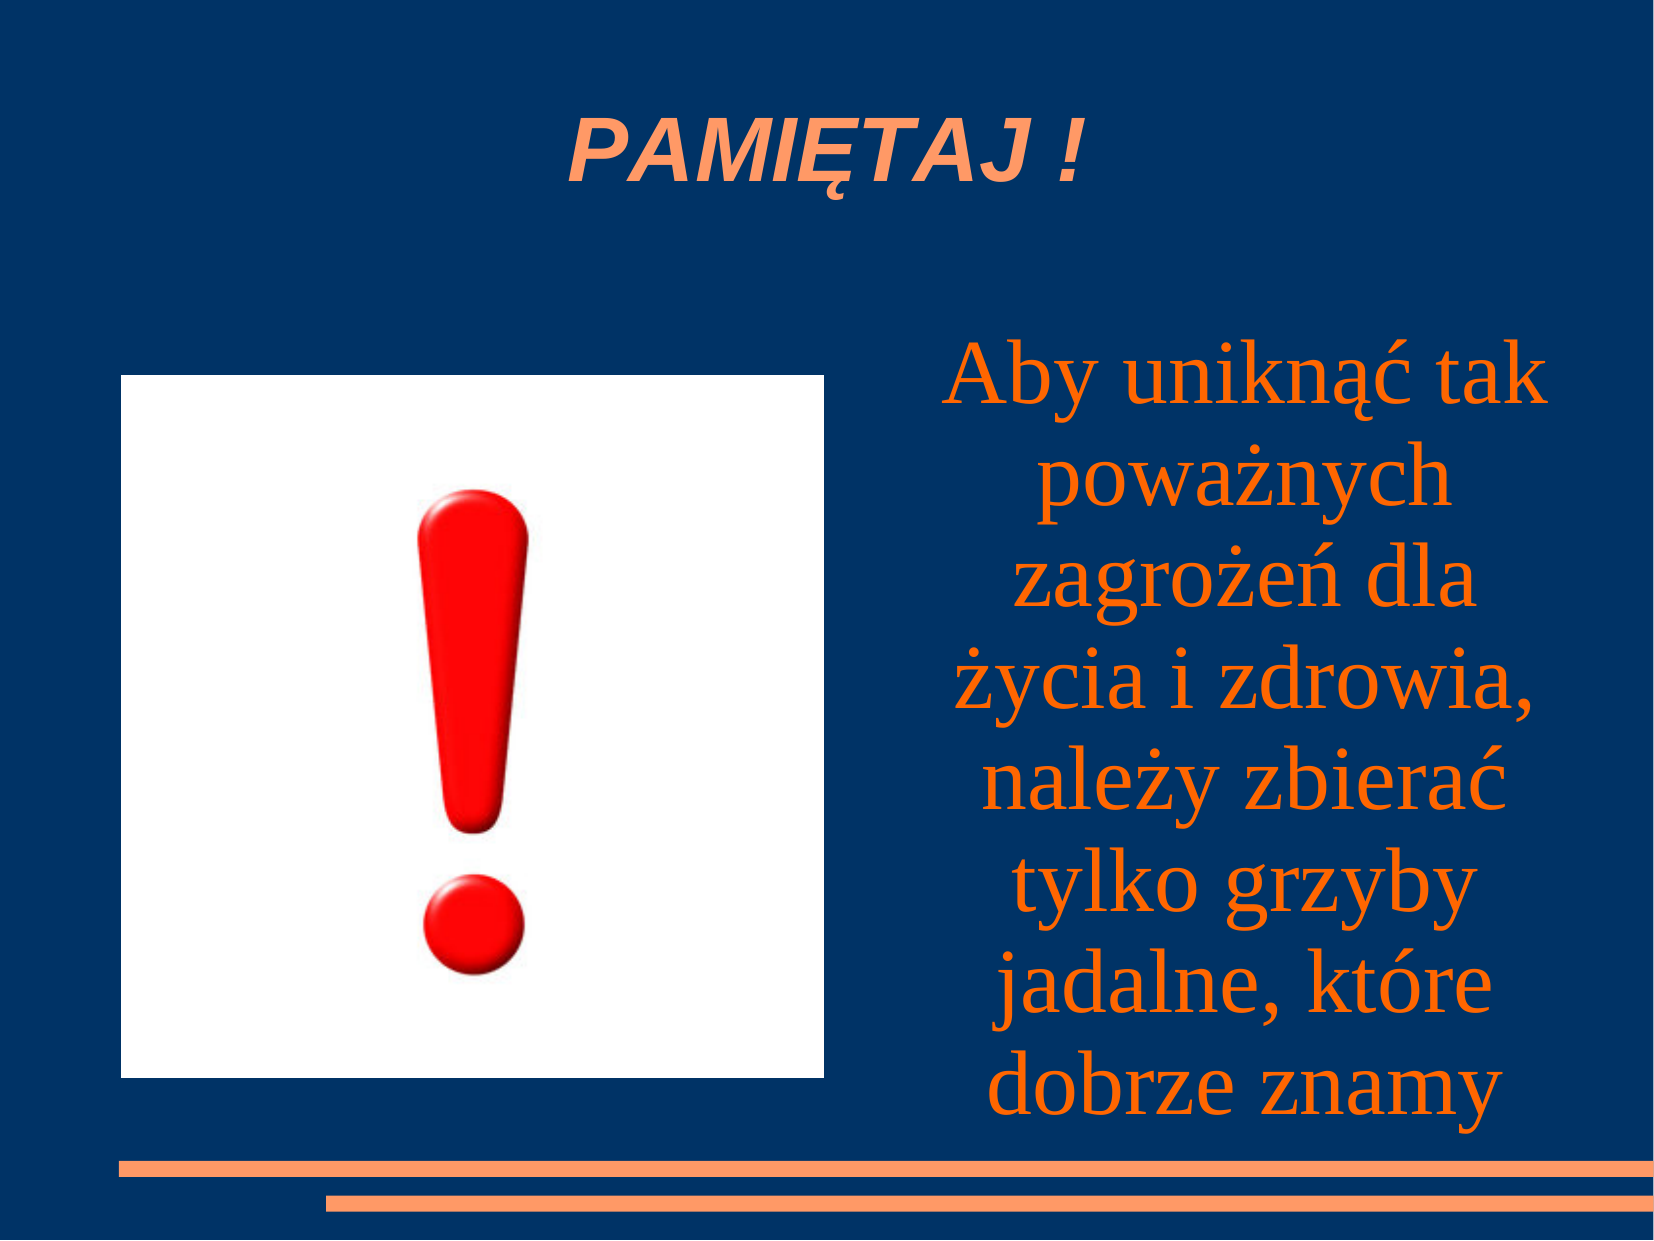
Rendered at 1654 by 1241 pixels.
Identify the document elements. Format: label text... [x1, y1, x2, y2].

list Aby uniknąć tak poważnych zagrożeń dla życia i zdrowia, należy zbierać tylko grzyby jadalne, które dobrze znamy [858, 322, 1562, 1135]
title PAMIĘTAJ ! [121, 46, 1534, 254]
picture [121, 375, 824, 1079]
